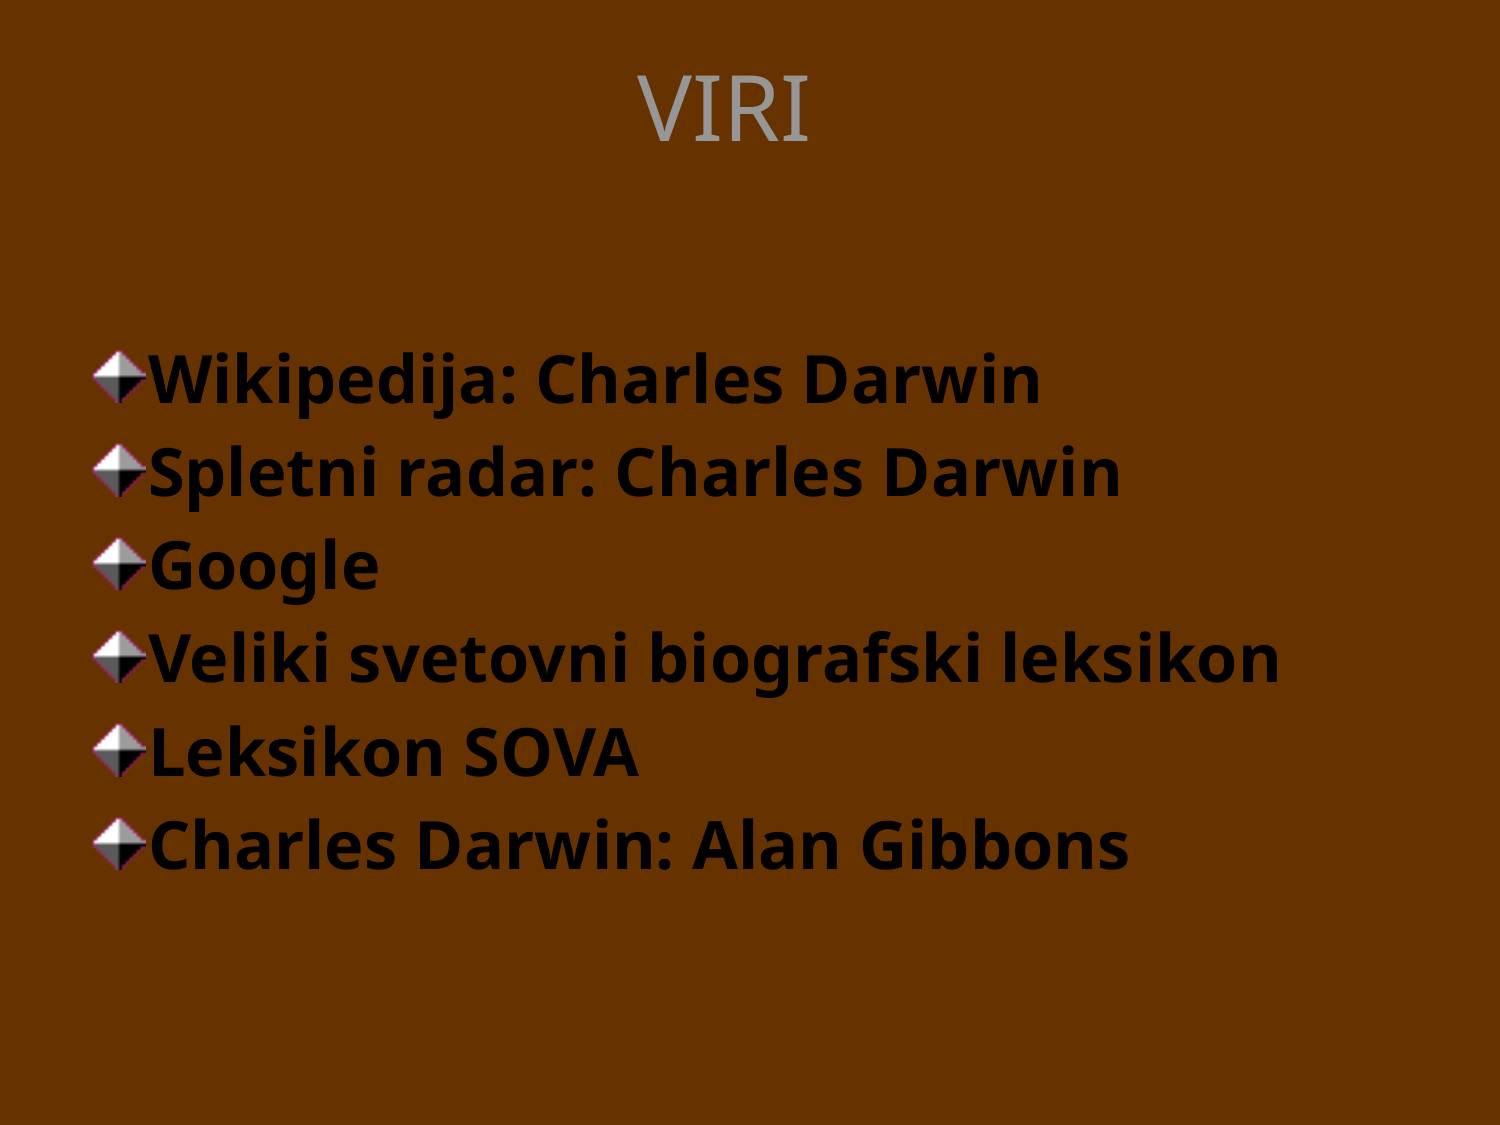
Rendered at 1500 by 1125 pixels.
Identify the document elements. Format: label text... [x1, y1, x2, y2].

text_box VIRI [525, 42, 925, 225]
list Wikipedija: Charles Darwin Spletni radar: Charles Darwin Google Veliki svetovni biografski leksikon Leksikon SOVA Charles Darwin: Alan Gibbons [76, 328, 1427, 1125]
